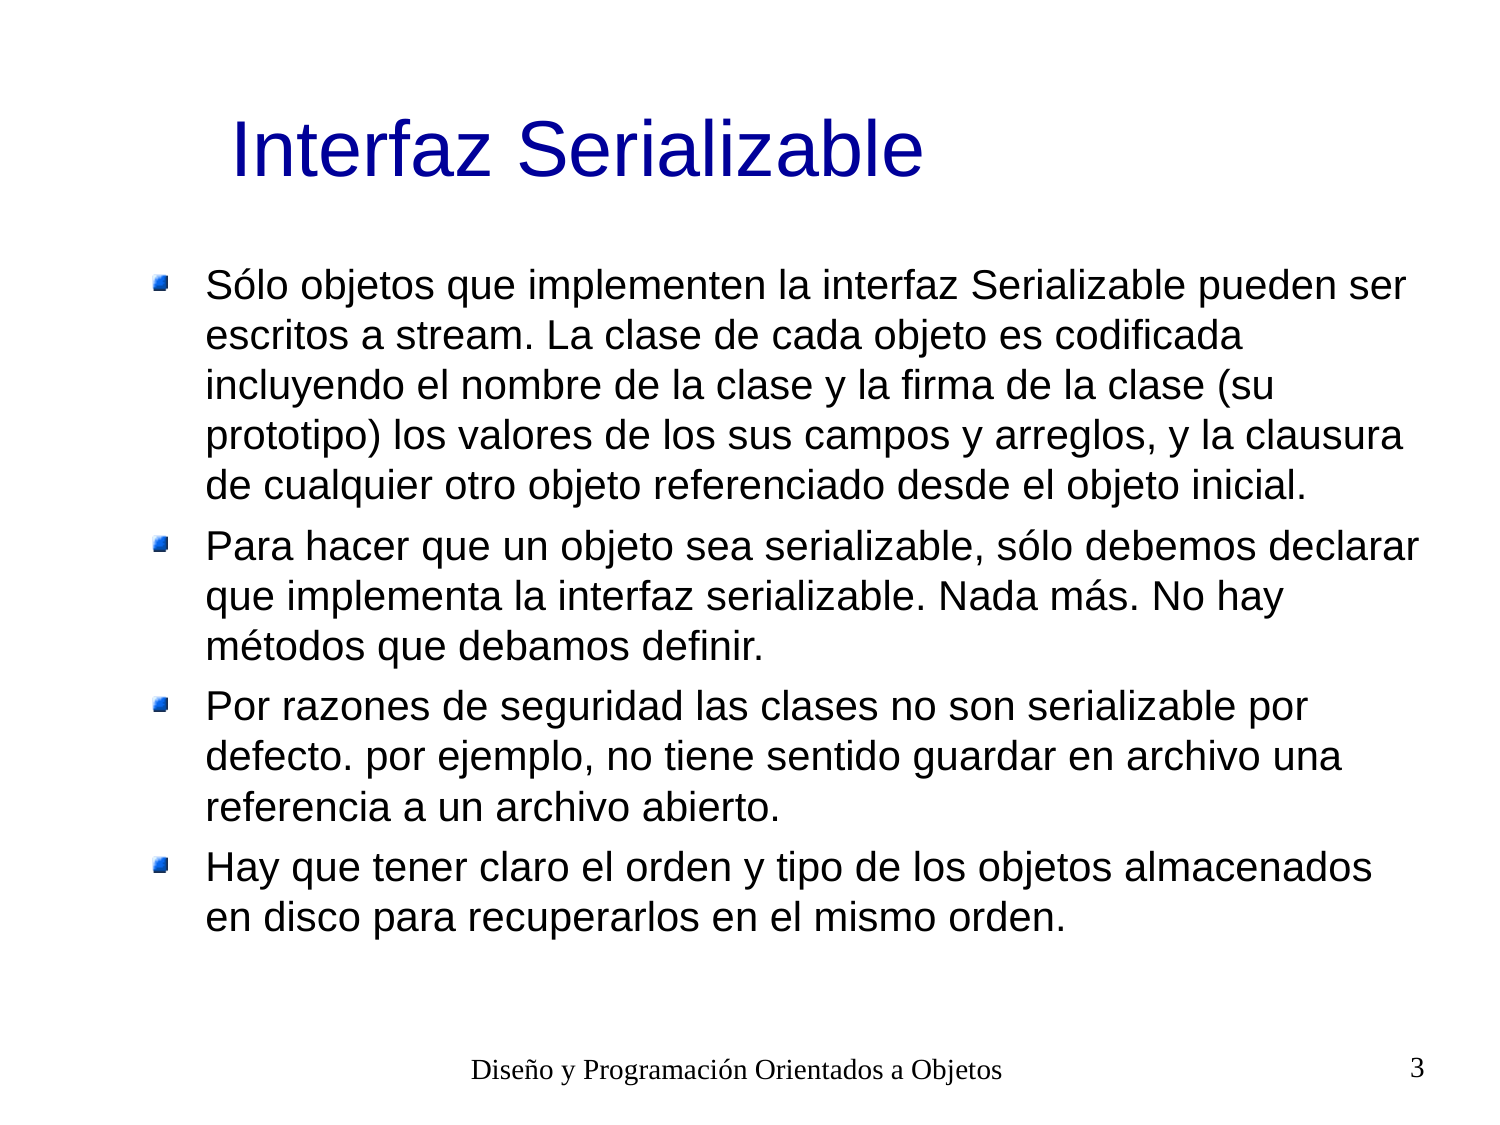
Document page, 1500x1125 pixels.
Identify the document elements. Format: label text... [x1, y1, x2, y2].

list Sólo objetos que implementen la interfaz Serializable pueden ser escritos a stream. La clase de cada objeto es codificada incluyendo el nombre de la clase y la firma de la clase (su prototipo) los valores de los sus campos y arreglos, y la clausura de cualquier otro objeto referenciado desde el objeto inicial. Para hacer que un objeto sea serializable, sólo debemos declarar que implementa la interfaz serializable. Nada más. No hay métodos que debamos definir. Por razones de seguridad las clases no son serializable por defecto. por ejemplo, no tiene sentido guardar en archivo una referencia a un archivo abierto. Hay que tener claro el orden y tipo de los objetos almacenados en disco para recuperarlos en el mismo orden. [119, 249, 1445, 1013]
title Interfaz Serializable [187, 37, 1466, 201]
